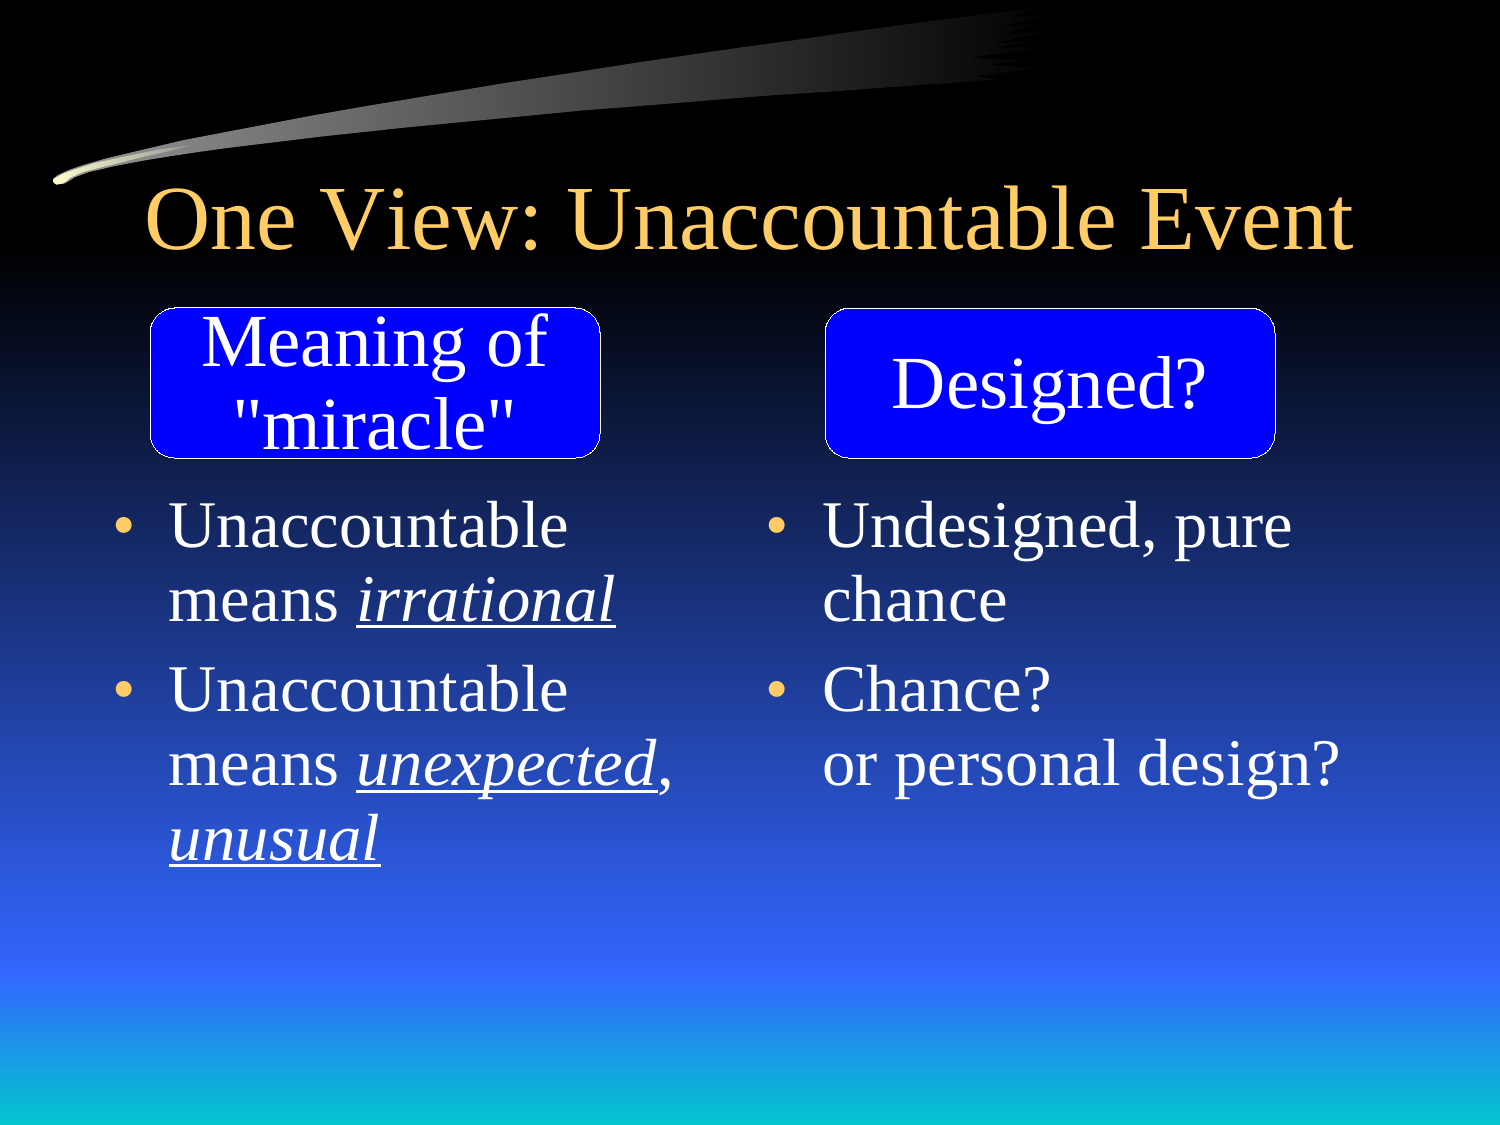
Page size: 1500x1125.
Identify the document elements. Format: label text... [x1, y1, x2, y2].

text_box Meaning of "miracle" [150, 307, 601, 459]
title One View: Unaccountable Event [112, 124, 1388, 313]
list Unaccountable means irrational Unaccountable means unexpected, unusual [112, 487, 735, 1026]
text_box Designed? [825, 308, 1276, 459]
list Undesigned, pure chance Chance? or personal design? [765, 487, 1388, 1026]
